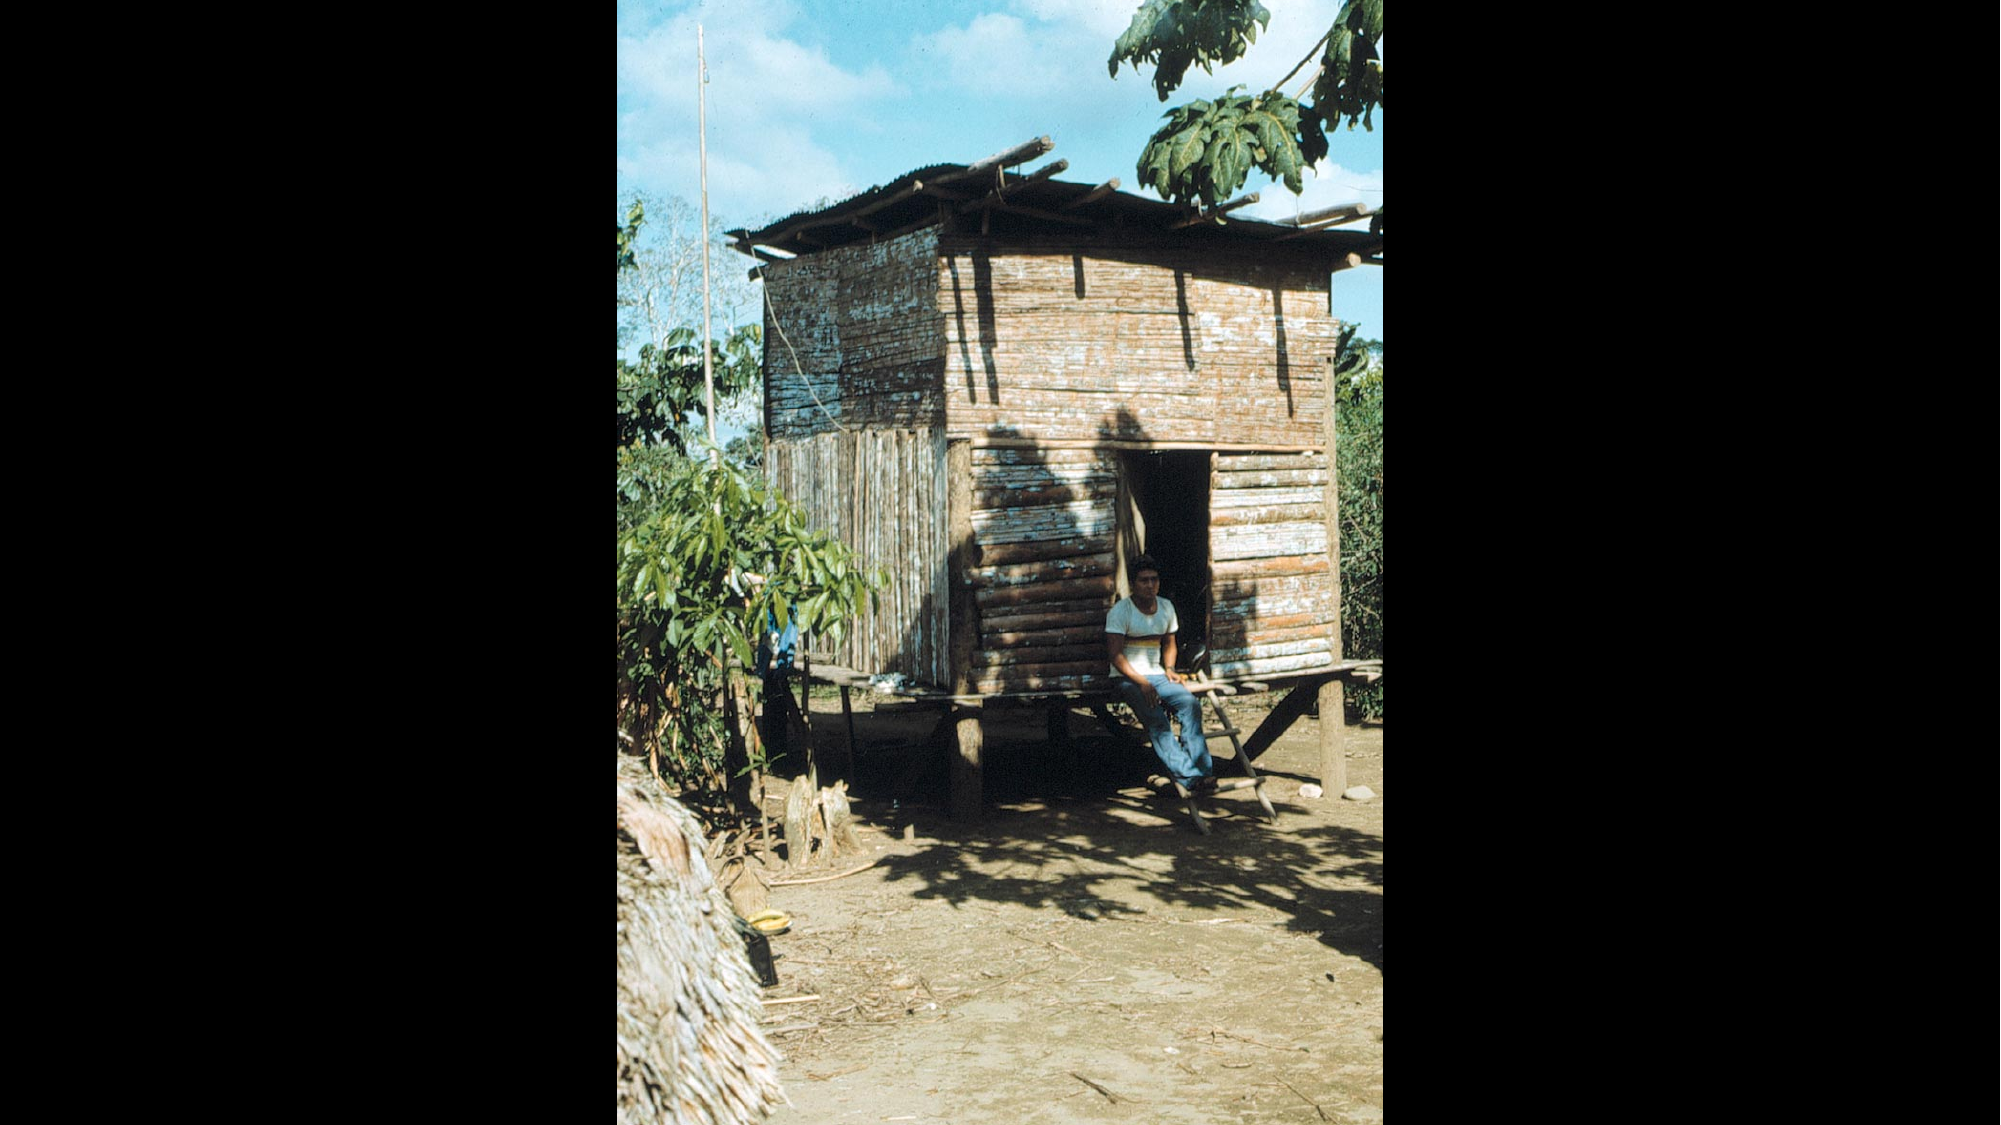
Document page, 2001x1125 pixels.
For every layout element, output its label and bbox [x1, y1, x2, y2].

picture [617, 0, 1383, 1125]
